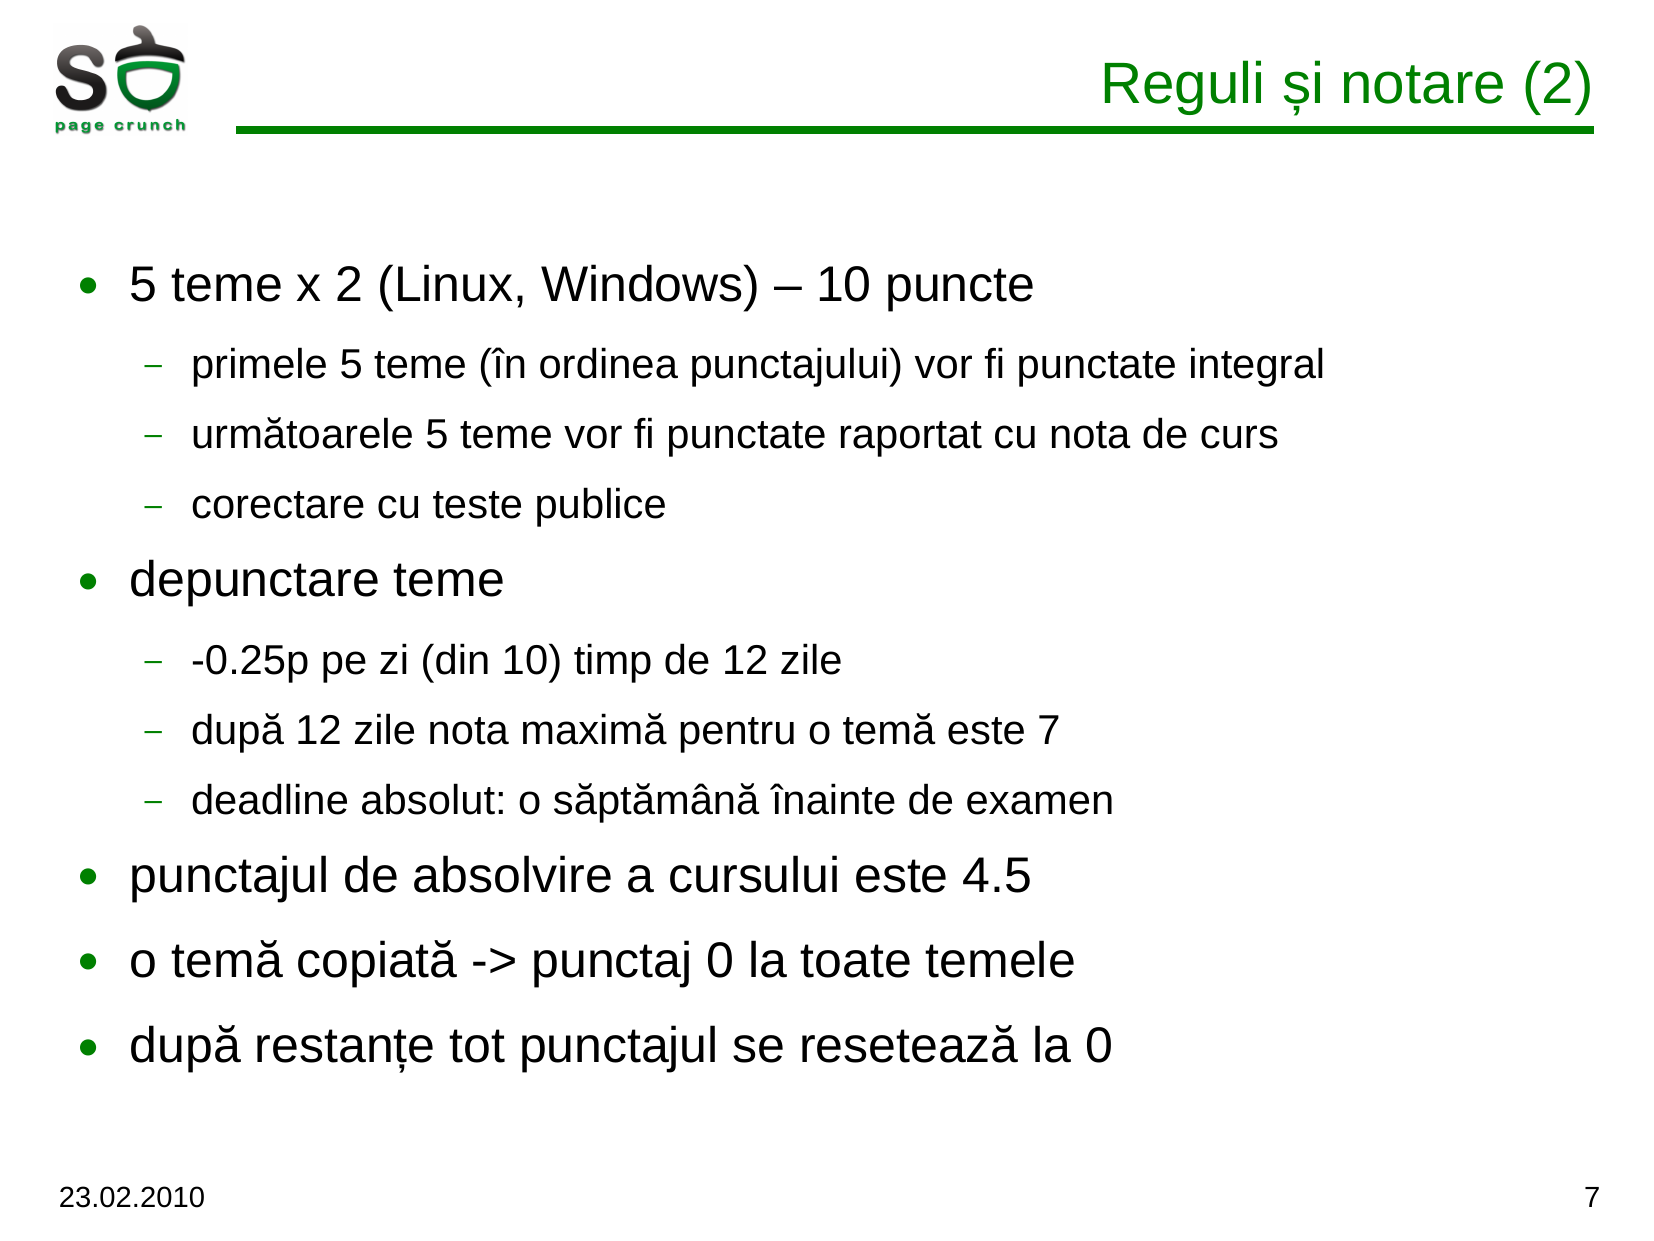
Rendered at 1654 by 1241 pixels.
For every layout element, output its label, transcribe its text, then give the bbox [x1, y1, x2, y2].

picture [53, 23, 188, 136]
title Reguli și notare (2) [236, 49, 1595, 119]
list 5 teme x 2 (Linux, Windows) – 10 puncte primele 5 teme (în ordinea punctajului) vor fi punctate integral următoarele 5 teme vor fi punctate raportat cu nota de curs corectare cu teste publice depunctare teme -0.25p pe zi (din 10) timp de 12 zile după 12 zile nota maximă pentru o temă este 7 deadline absolut: o săptămână înainte de examen punctajul de absolvire a cursului este 4.5 o temă copiată -> punctaj 0 la toate temele după restanțe tot punctajul se resetează la 0 [59, 177, 1595, 1152]
